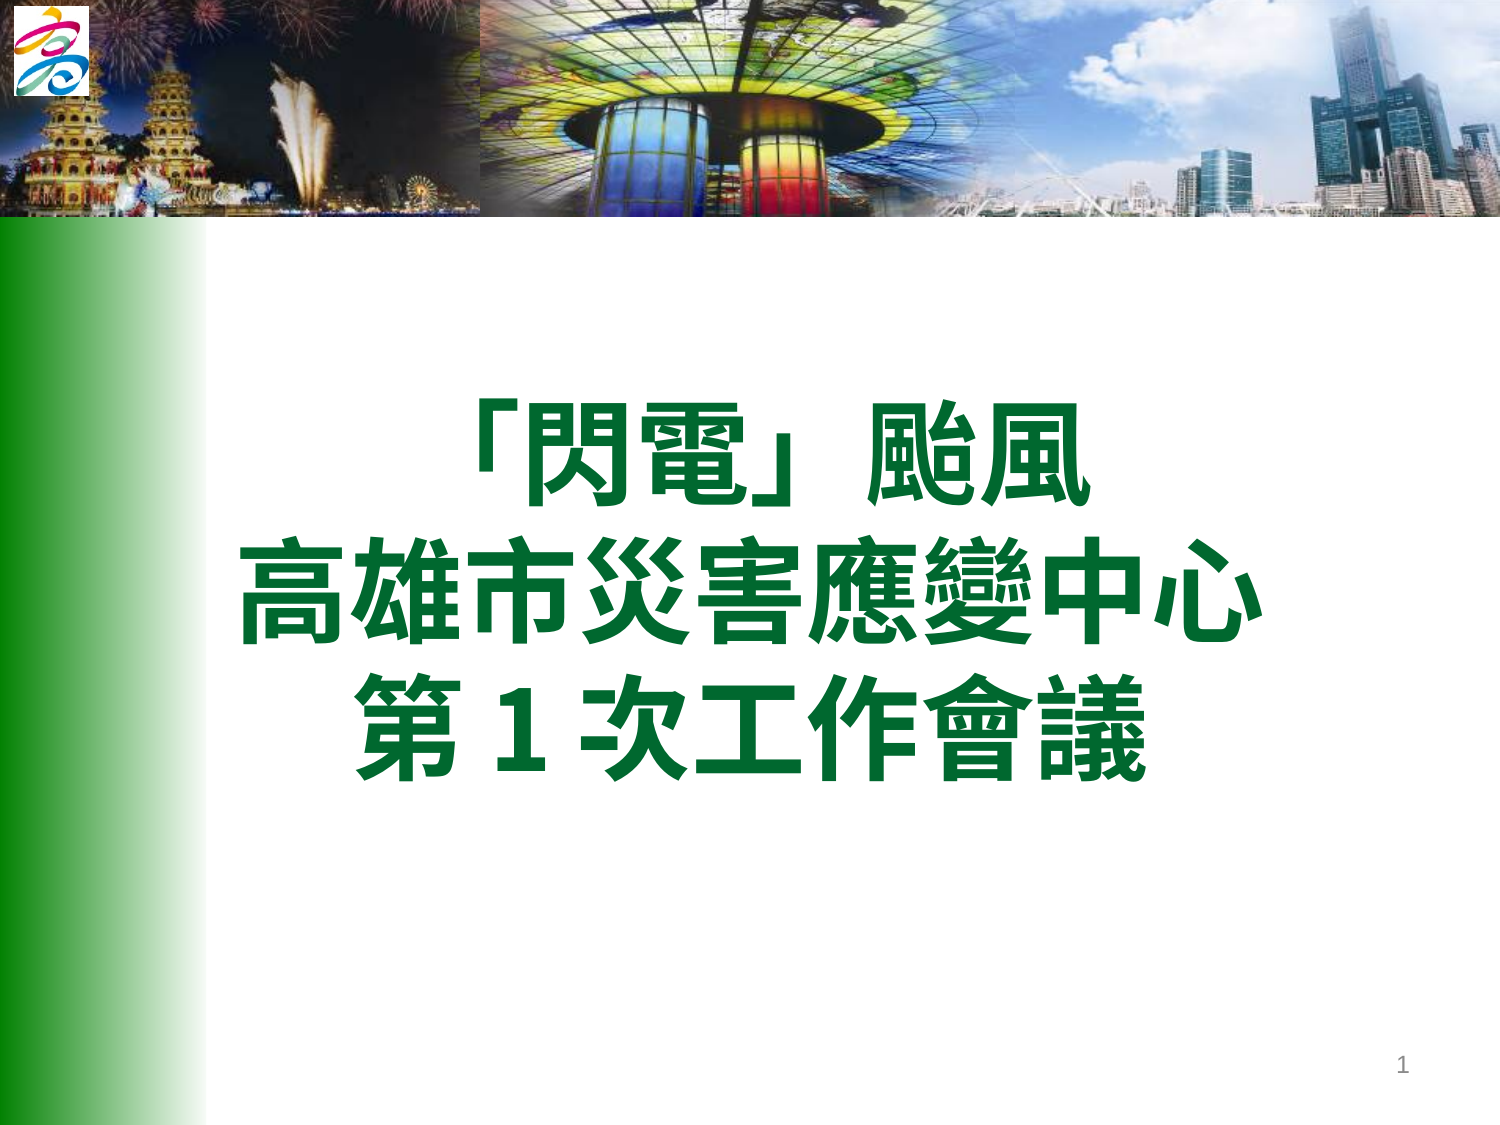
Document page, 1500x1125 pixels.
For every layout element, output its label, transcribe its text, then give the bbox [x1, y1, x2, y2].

title 「閃電」颱風 高雄市災害應變中心 第1次工作會議 [112, 350, 1388, 965]
picture [0, 0, 1500, 217]
slide_number <編號> [1352, 1024, 1425, 1103]
